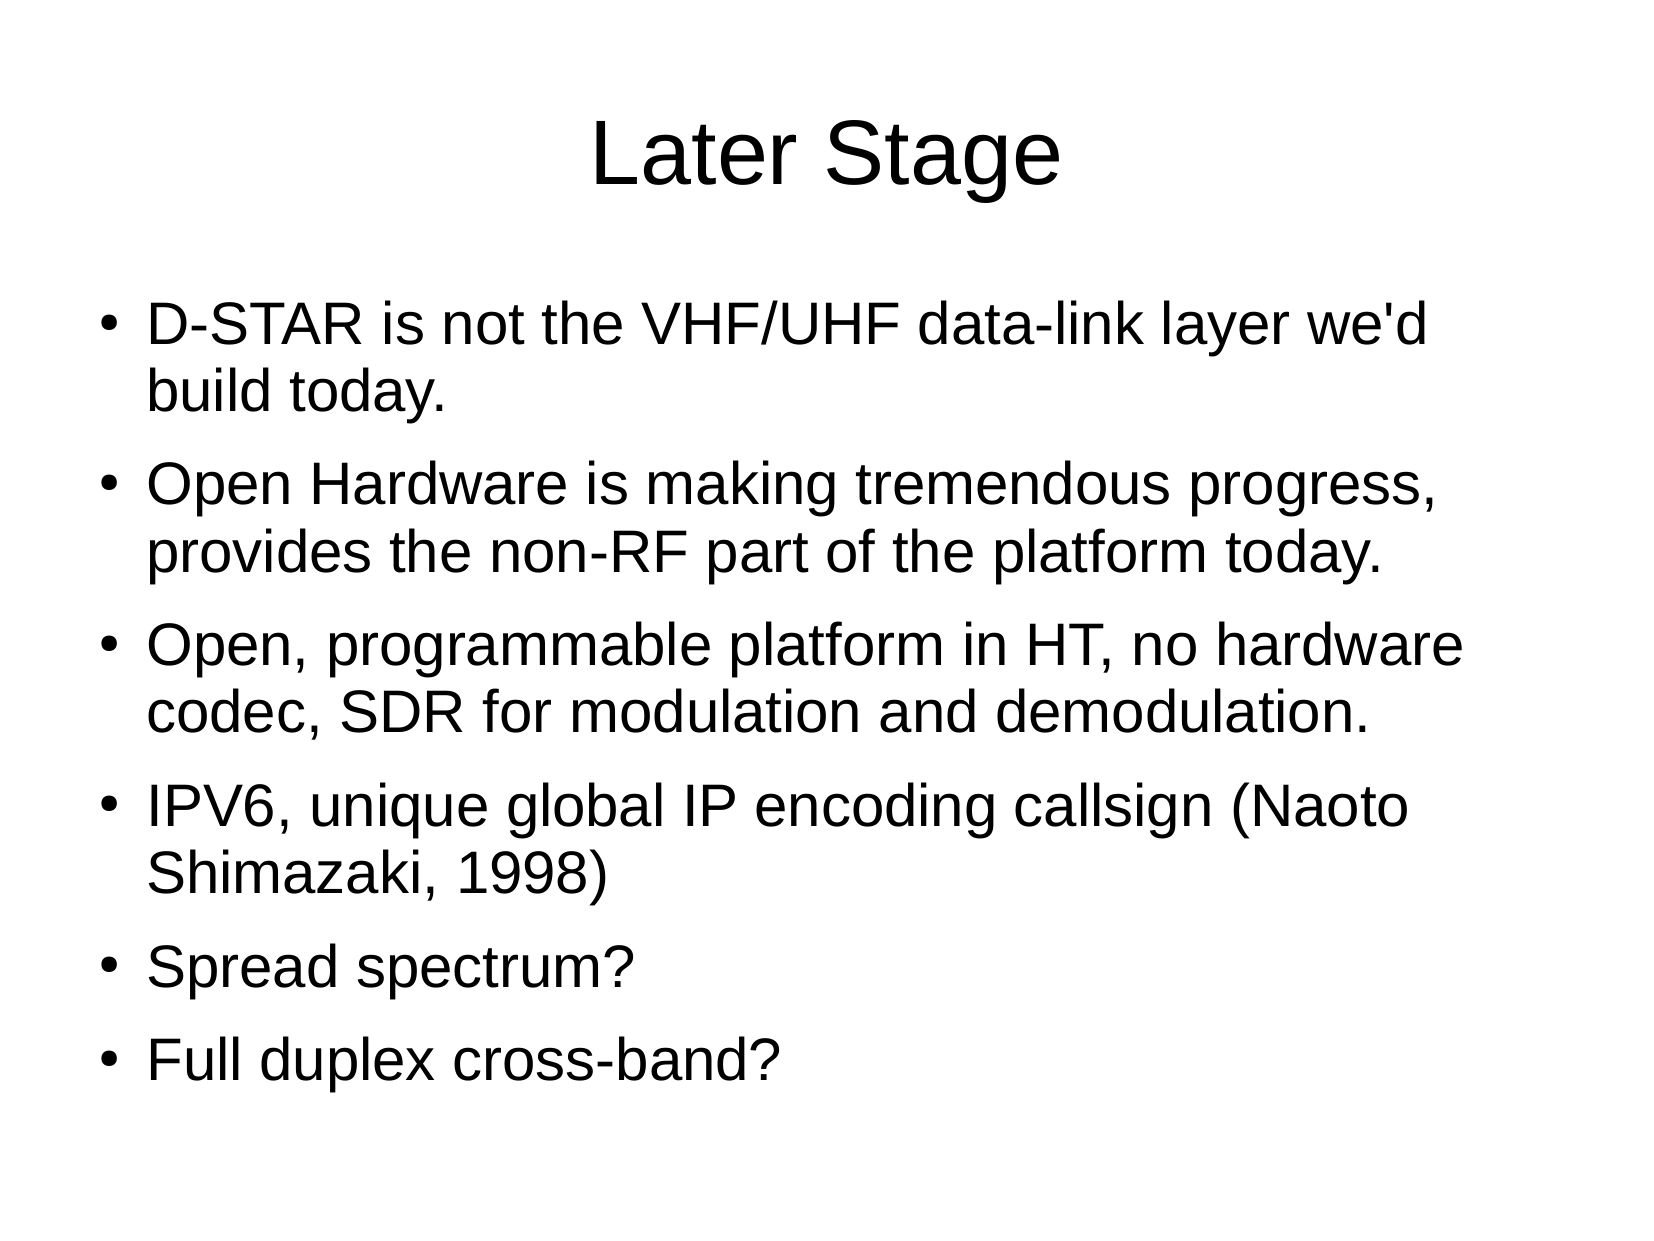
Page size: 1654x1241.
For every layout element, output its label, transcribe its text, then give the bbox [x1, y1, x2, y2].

list D-STAR is not the VHF/UHF data-link layer we'd build today. Open Hardware is making tremendous progress, provides the non-RF part of the platform today. Open, programmable platform in HT, no hardware codec, SDR for modulation and demodulation. IPV6, unique global IP encoding callsign (Naoto Shimazaki, 1998) Spread spectrum? Full duplex cross-band? [82, 290, 1571, 1109]
title Later Stage [82, 56, 1571, 250]
